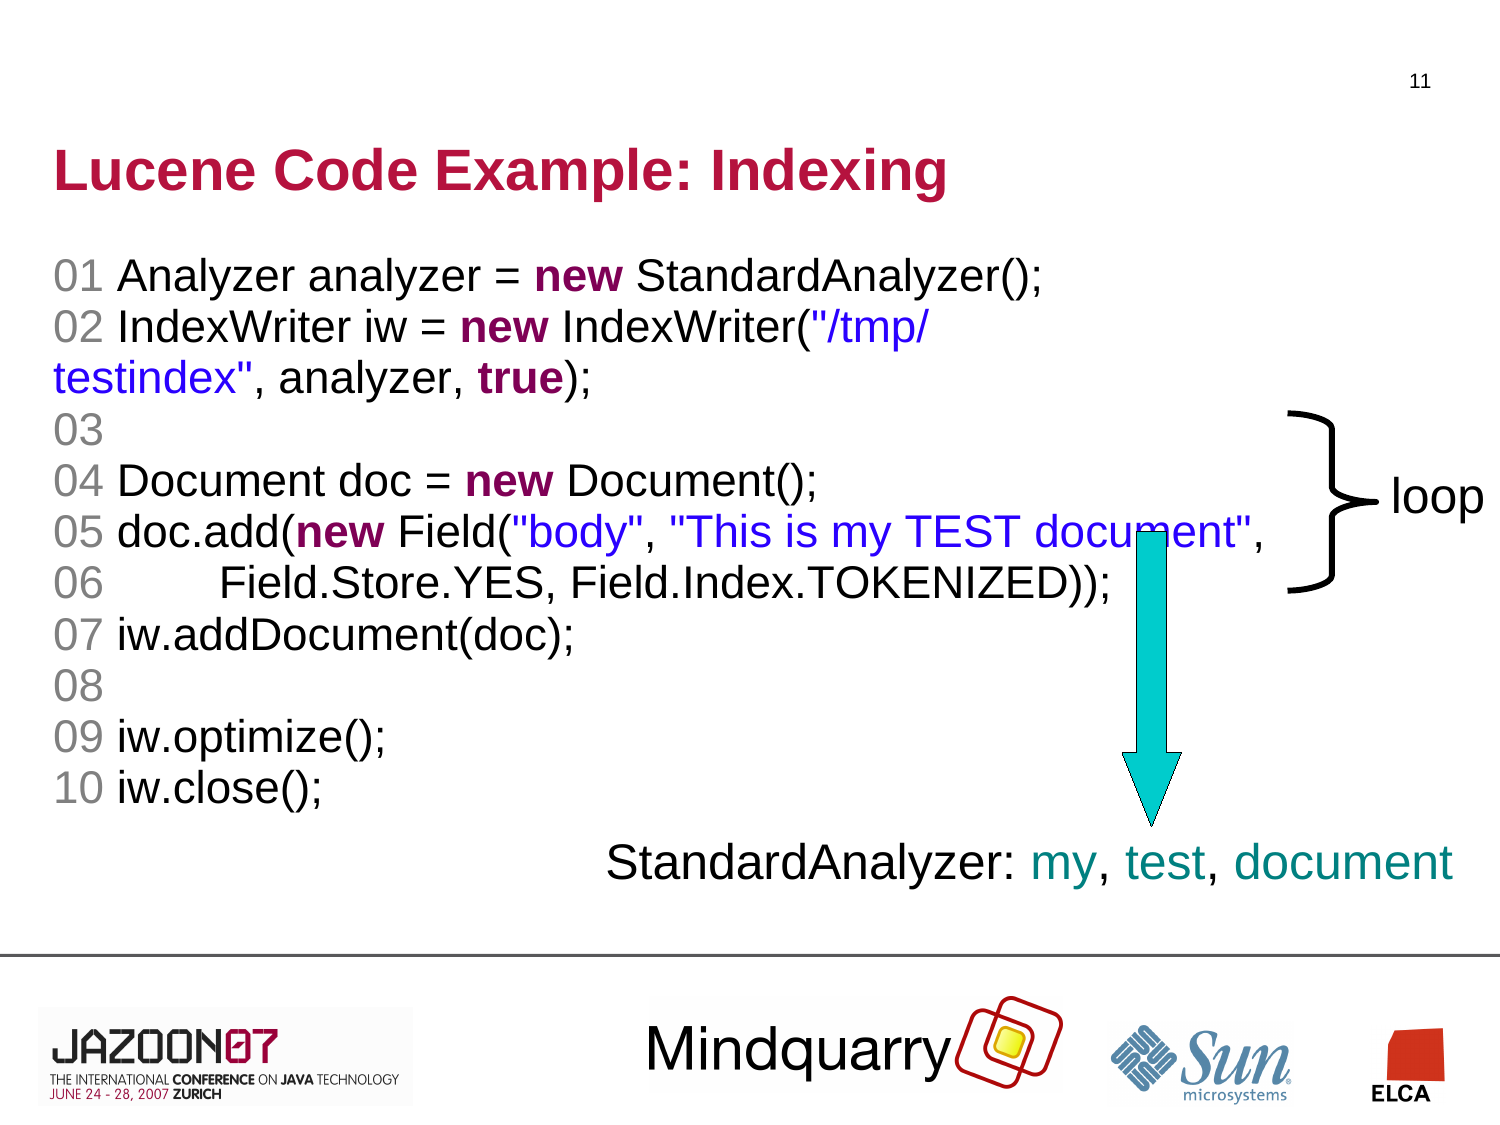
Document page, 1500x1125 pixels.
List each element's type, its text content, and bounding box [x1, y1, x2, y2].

picture [1107, 1021, 1294, 1107]
text_box StandardAnalyzer: my, test, document [590, 826, 1470, 898]
picture [1370, 1025, 1446, 1105]
text_box loop [1376, 460, 1500, 532]
text_box [1122, 531, 1182, 827]
title Lucene Code Example: Indexing [53, 119, 1447, 231]
picture [649, 996, 1063, 1093]
list 01 Analyzer analyzer = new StandardAnalyzer(); 02 IndexWriter iw = new IndexWriter("/tmp/testindex", analyzer, true); 03 04 Document doc = new Document(); 05 doc.add(new Field("body", "This is my TEST document", 06 Field.Store.YES, Field.Index.TOKENIZED)); 07 iw.addDocument(doc); 08 09 iw.optimize(); 10 iw.close(); [53, 249, 1447, 938]
picture [38, 1007, 413, 1106]
